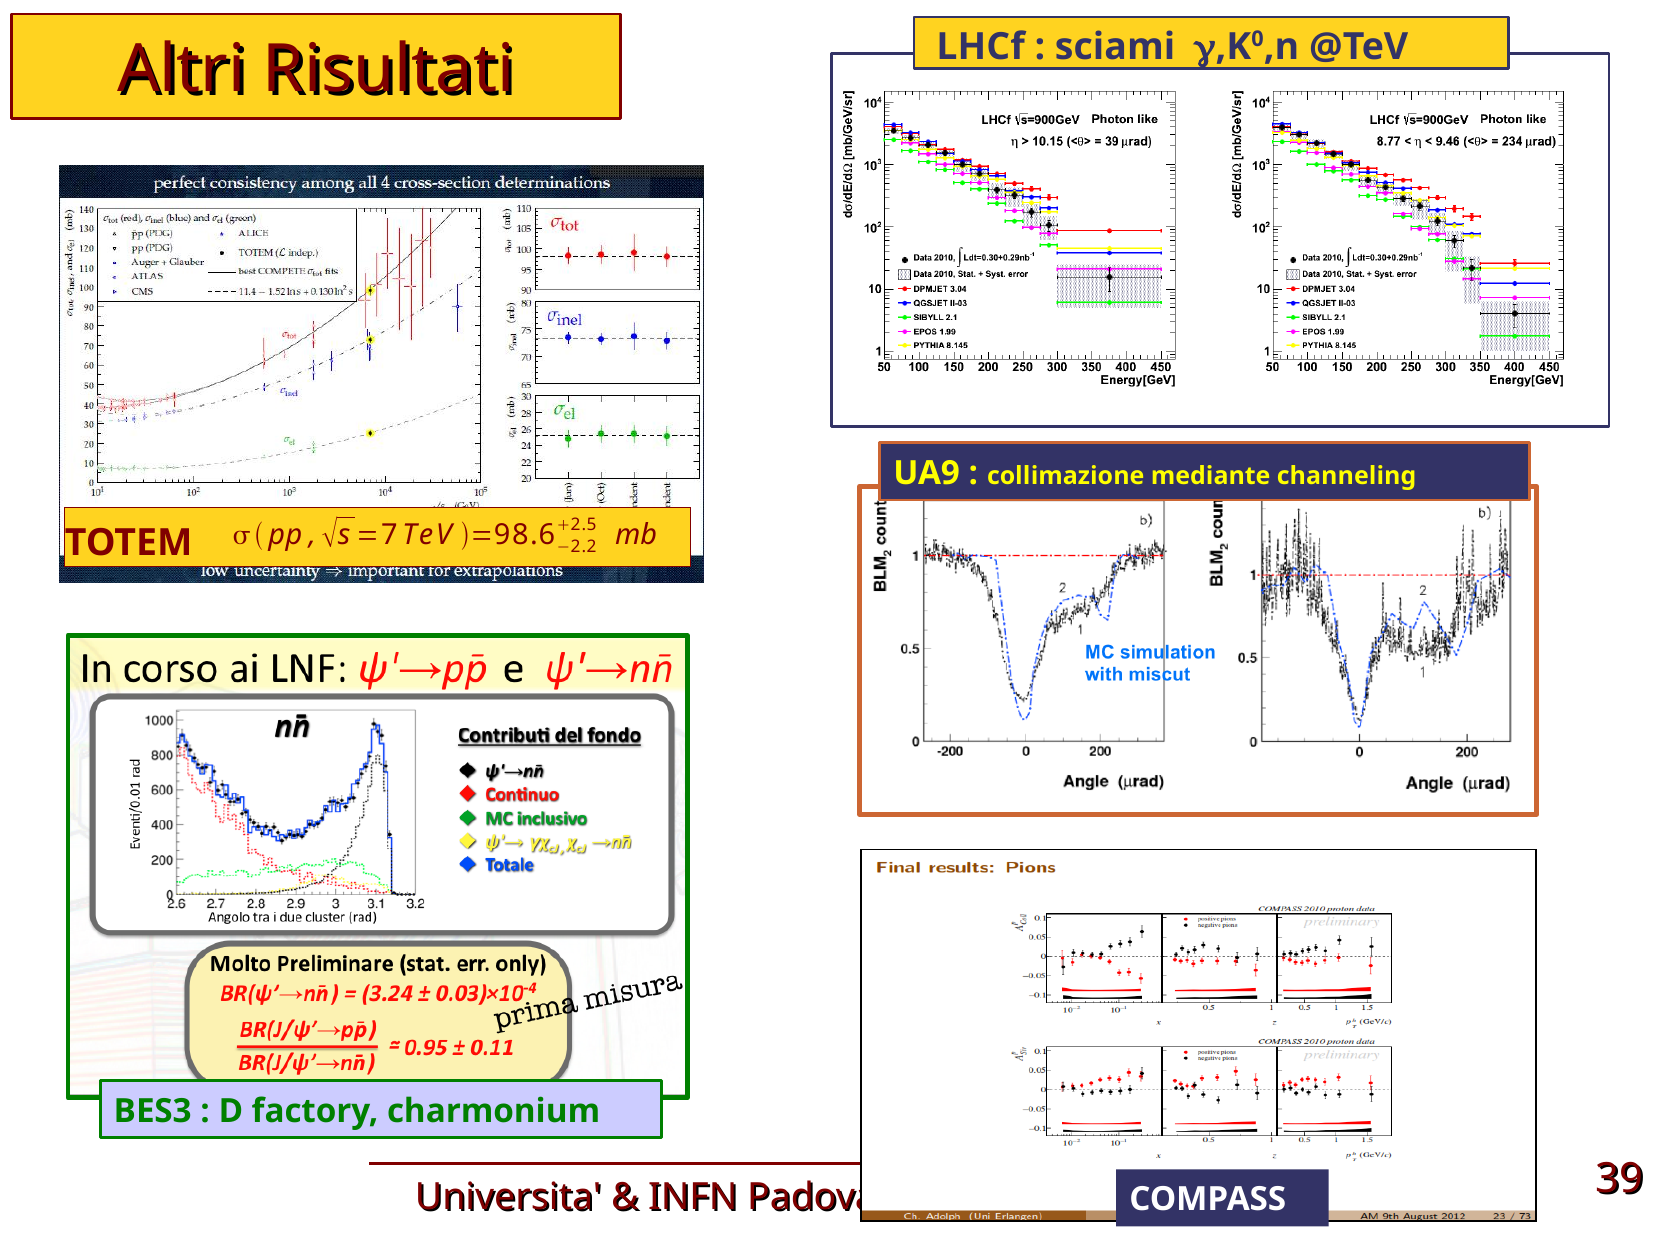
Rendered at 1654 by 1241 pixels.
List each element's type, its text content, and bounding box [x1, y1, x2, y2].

chart [225, 513, 663, 557]
picture [861, 850, 1536, 1221]
text_box BES3 : D factory, charmonium [100, 1080, 662, 1132]
text_box TOTEM [50, 507, 225, 567]
picture [70, 637, 686, 1096]
text_box UA9 : collimazione mediante channeling [879, 442, 1530, 494]
text_box [225, 507, 691, 567]
picture [59, 165, 704, 583]
text_box COMPASS [1116, 1169, 1329, 1221]
picture [861, 488, 1535, 813]
title Altri Risultati [11, 13, 621, 119]
text_box [914, 16, 921, 69]
picture [832, 54, 1609, 426]
text_box LHCf : sciami g,K0,n @TeV [921, 11, 1601, 76]
